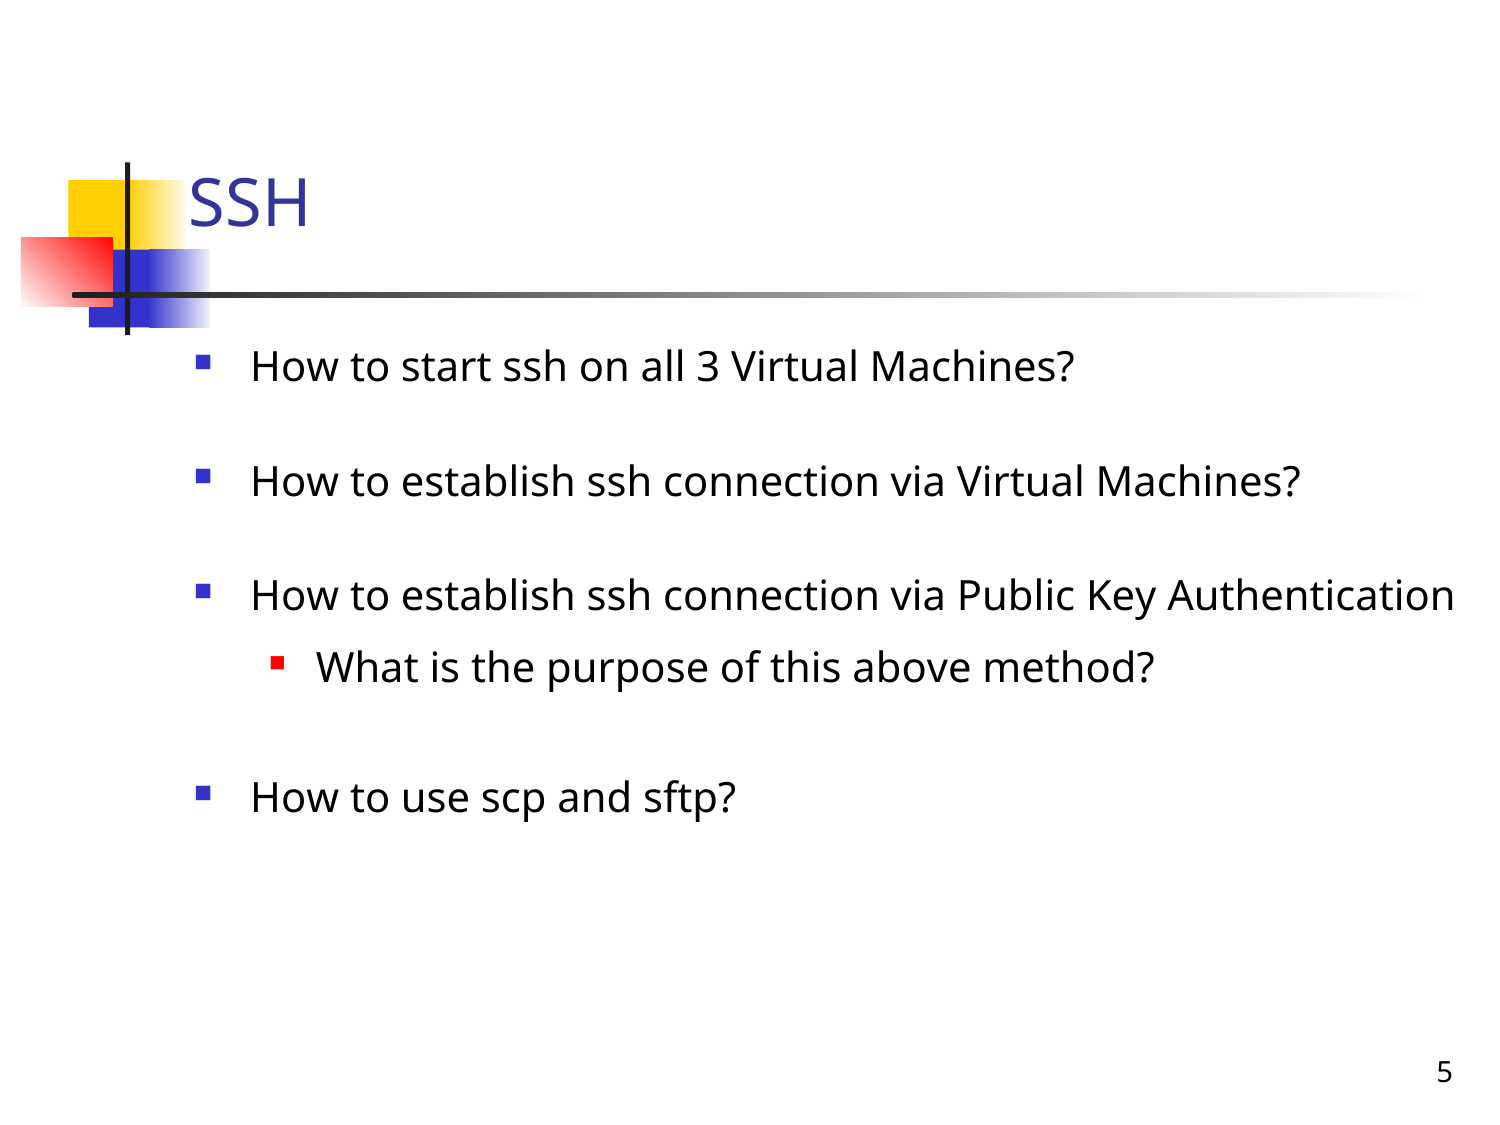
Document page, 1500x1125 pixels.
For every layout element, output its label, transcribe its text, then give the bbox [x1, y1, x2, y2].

list How to start ssh on all 3 Virtual Machines? How to establish ssh connection via Virtual Machines? How to establish ssh connection via Public Key Authentication What is the purpose of this above method? How to use scp and sftp? [193, 331, 1469, 1059]
title SSH [188, 42, 1468, 268]
